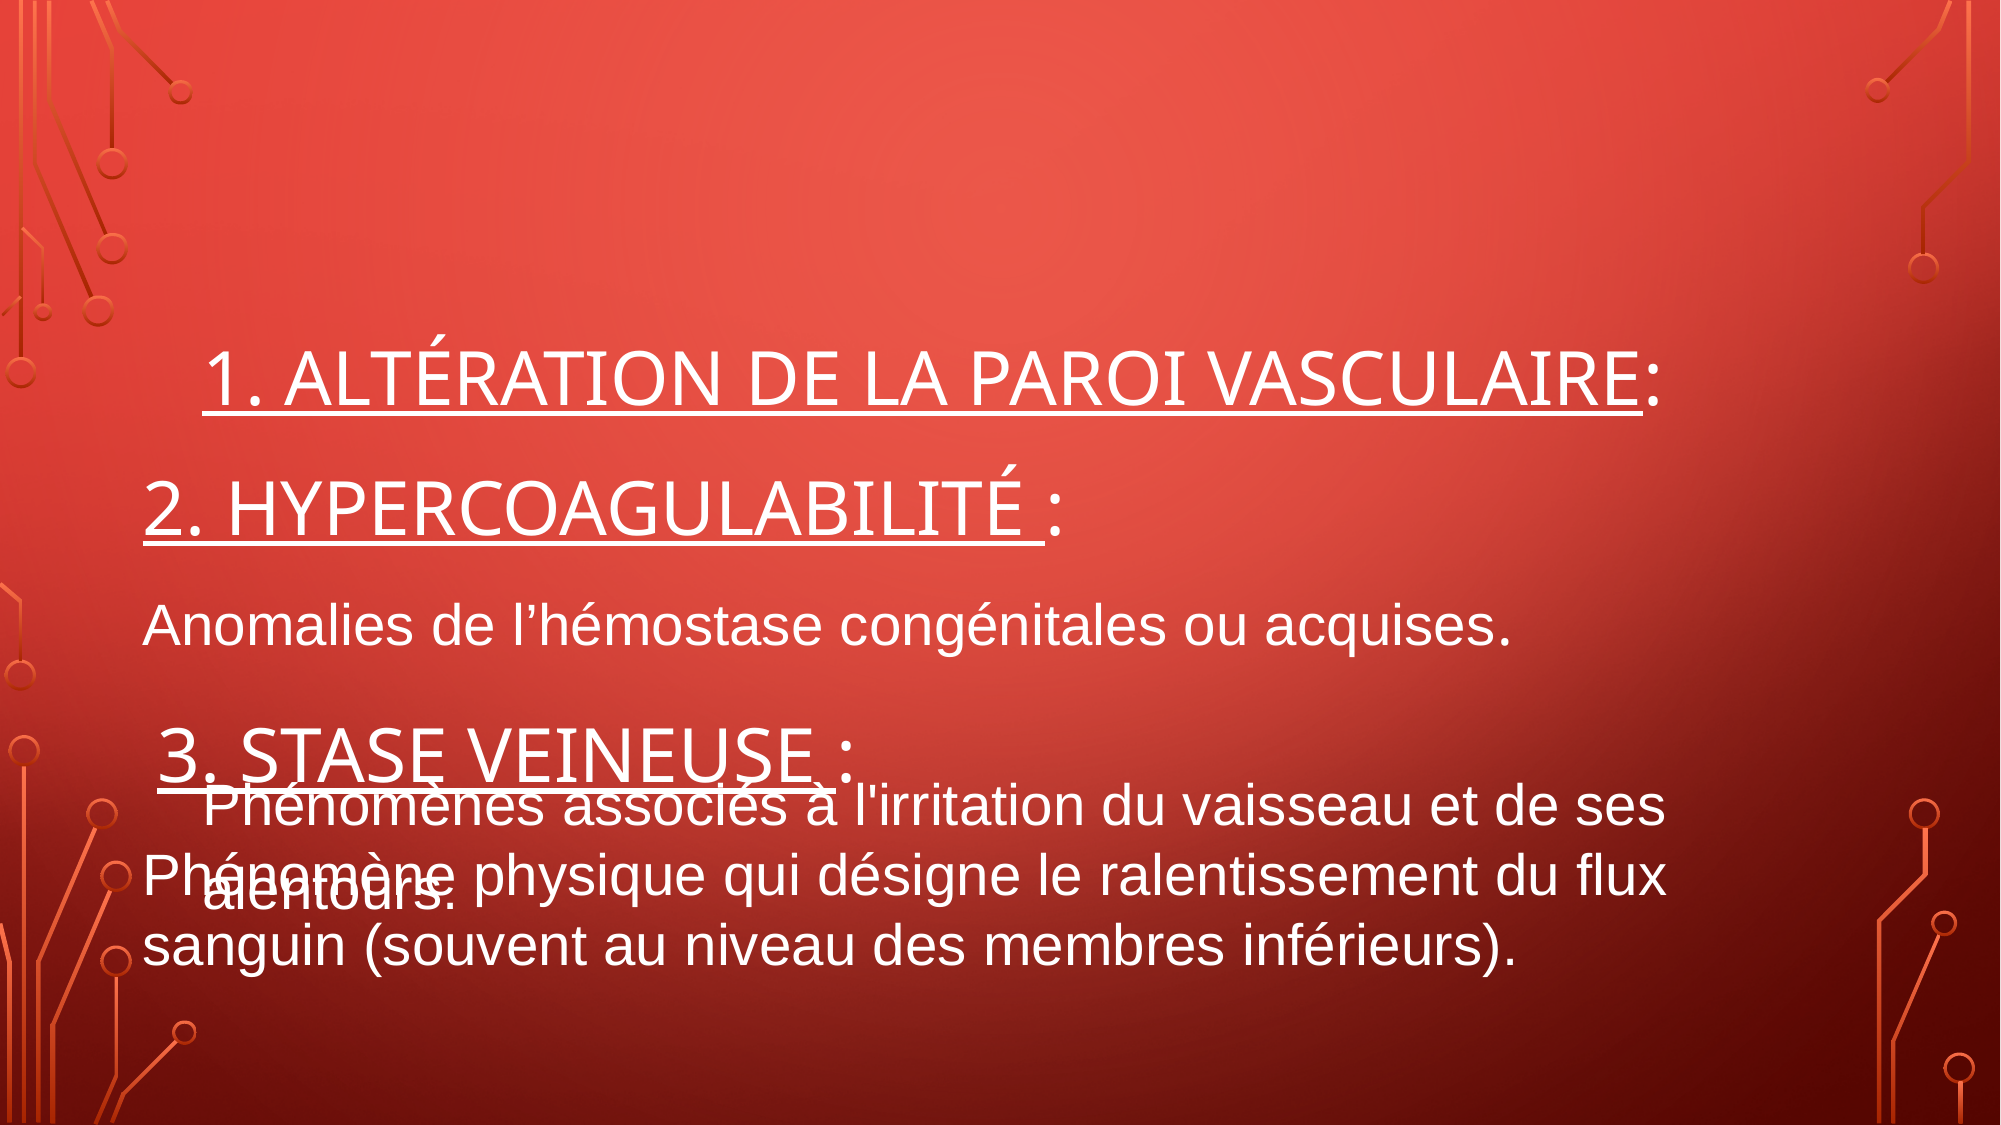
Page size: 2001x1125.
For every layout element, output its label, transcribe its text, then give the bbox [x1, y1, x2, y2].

text_box Phénomène physique qui désigne le ralentissement du flux sanguin (souvent au niveau des membres inférieurs). [127, 829, 1723, 987]
list Phénomènes associés à l'irritation du vaisseau et de ses alentours. [127, 227, 1483, 425]
text_box 3. STASE VEINEUSE : [142, 699, 1522, 806]
text_box 2. HYPERCOAGULABILITÉ : [127, 452, 1809, 559]
title 1. Altération de la paroi vasculaire: [127, 73, 1753, 299]
text_box Anomalies de l’hémostase congénitales ou acquises. [127, 579, 1739, 666]
